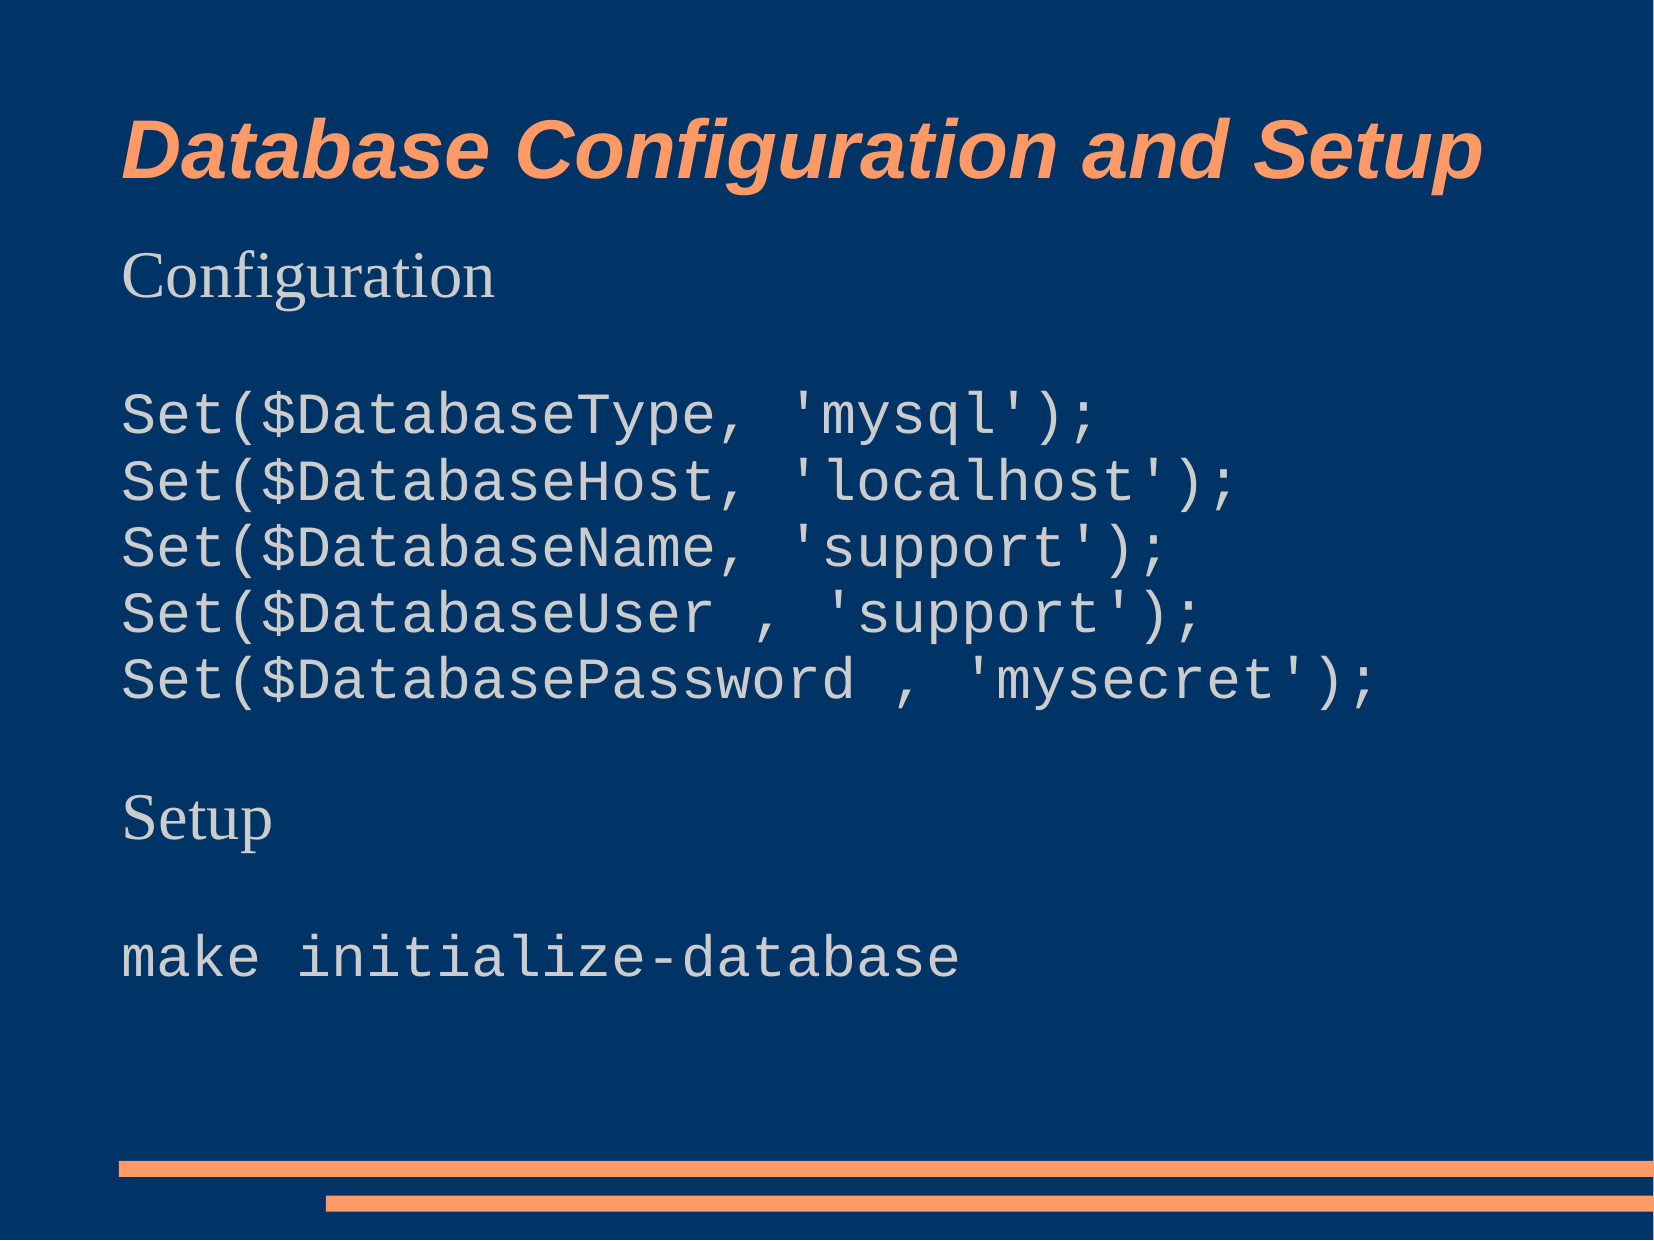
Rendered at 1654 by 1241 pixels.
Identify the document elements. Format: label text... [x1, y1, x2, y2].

title Database Configuration and Setup [121, 53, 1534, 237]
subtitle Configuration Set($DatabaseType, 'mysql'); Set($DatabaseHost, 'localhost'); Set($DatabaseName, 'support'); Set($DatabaseUser , 'support'); Set($DatabasePassword , 'mysecret'); Setup make initialize-database [121, 237, 1561, 1217]
